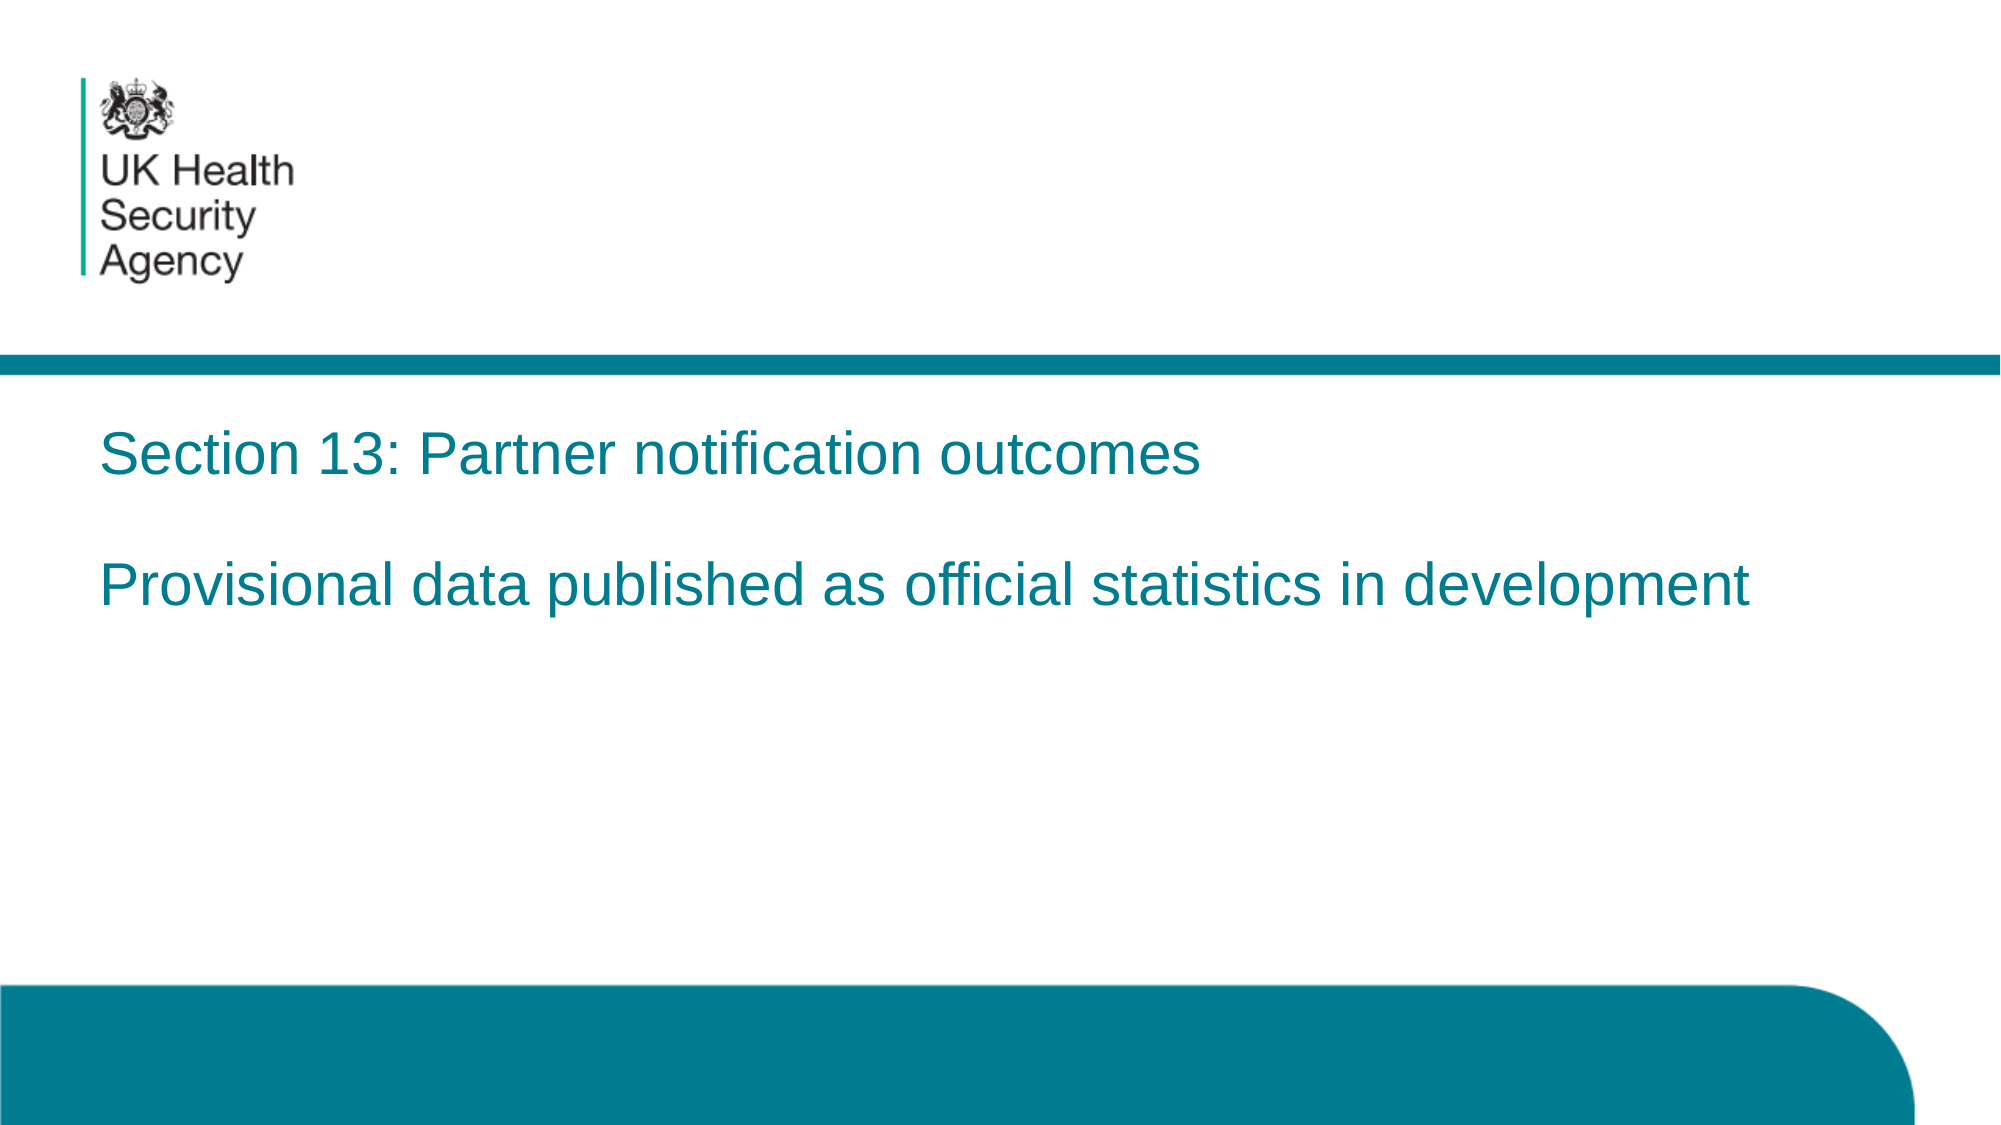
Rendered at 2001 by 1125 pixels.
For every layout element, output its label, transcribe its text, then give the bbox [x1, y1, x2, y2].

title Section 13: Partner notification outcomes Provisional data published as official statistics in development [84, 414, 1917, 807]
